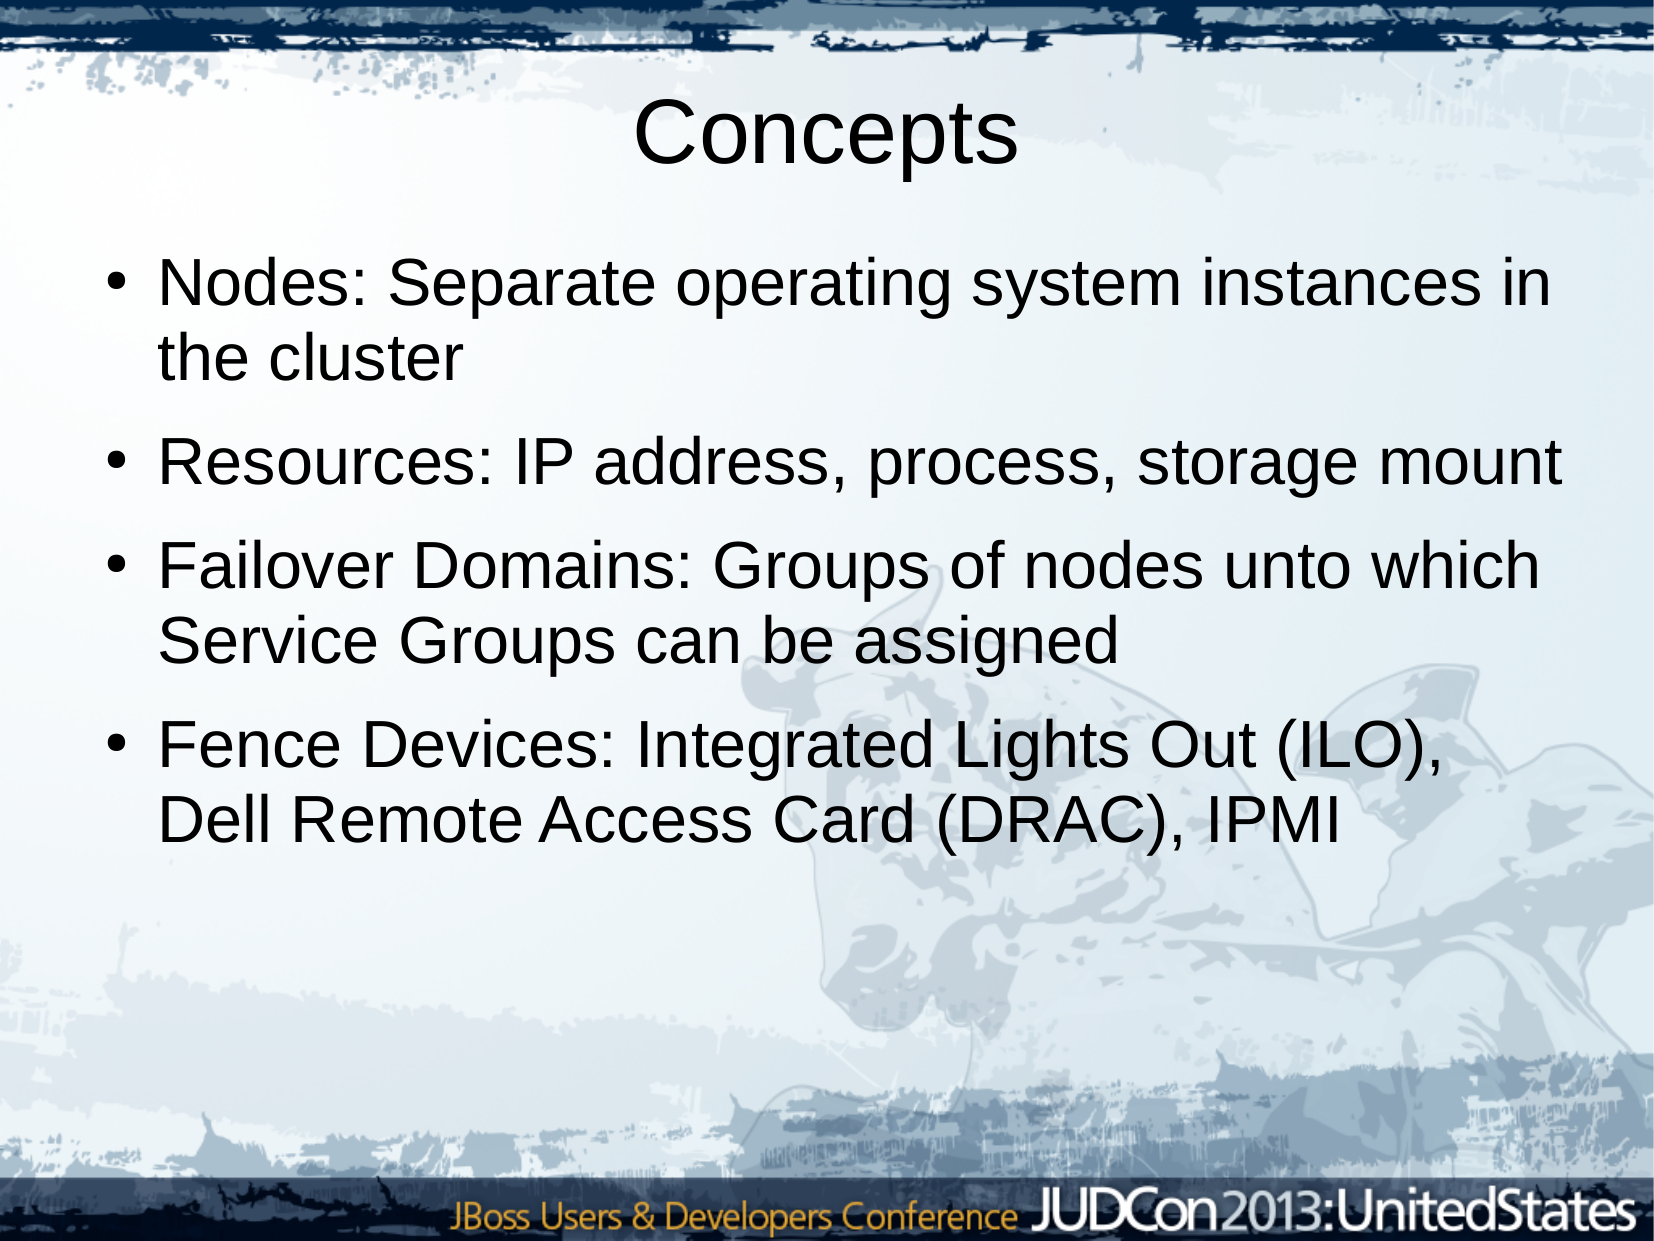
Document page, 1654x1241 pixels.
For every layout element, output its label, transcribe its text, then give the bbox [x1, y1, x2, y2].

picture [0, 0, 1654, 1241]
title Concepts [82, 37, 1571, 226]
list Nodes: Separate operating system instances in the cluster Resources: IP address, process, storage mount Failover Domains: Groups of nodes unto which Service Groups can be assigned Fence Devices: Integrated Lights Out (ILO), Dell Remote Access Card (DRAC), IPMI [86, 244, 1576, 1039]
